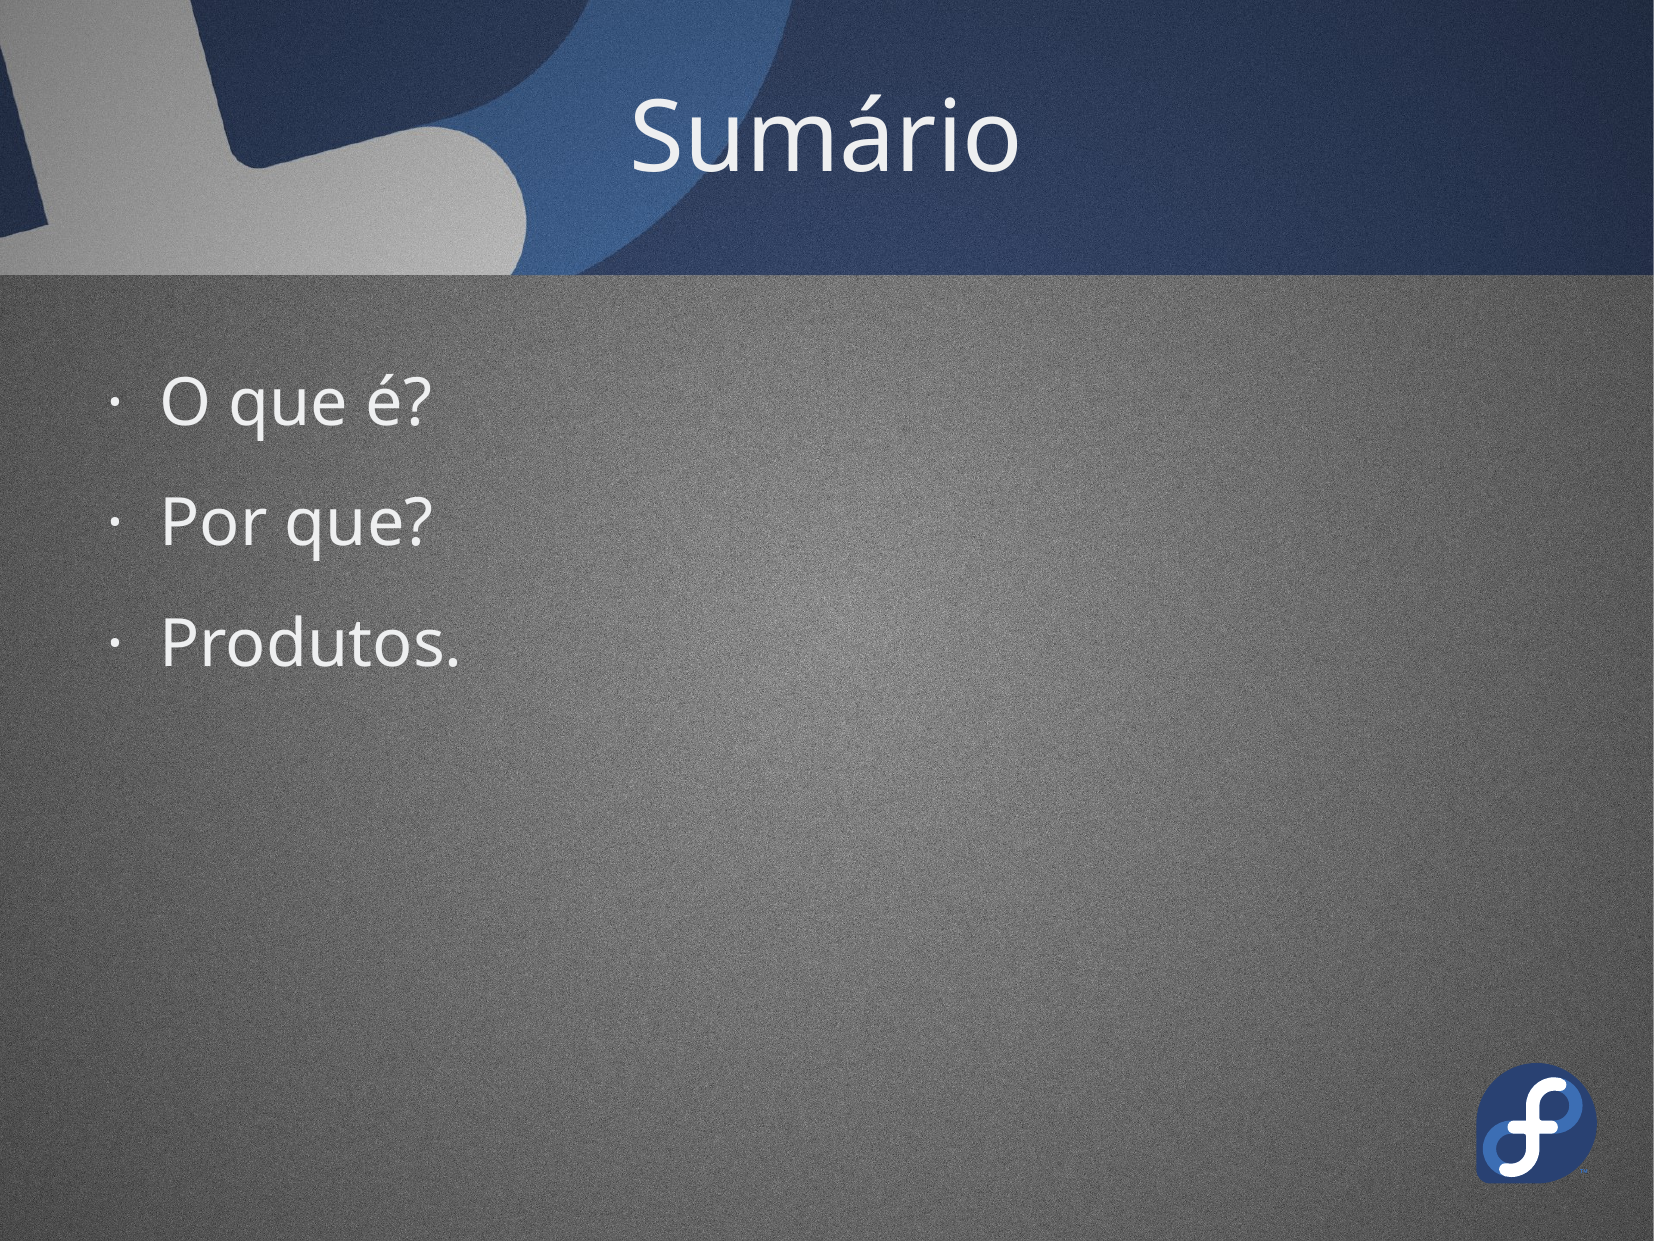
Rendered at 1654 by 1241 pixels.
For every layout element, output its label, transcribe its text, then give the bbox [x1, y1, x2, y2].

picture [0, 0, 1654, 1241]
list O que é? Por que? Produtos. [88, 354, 1565, 1063]
title Sumário [88, 29, 1565, 237]
